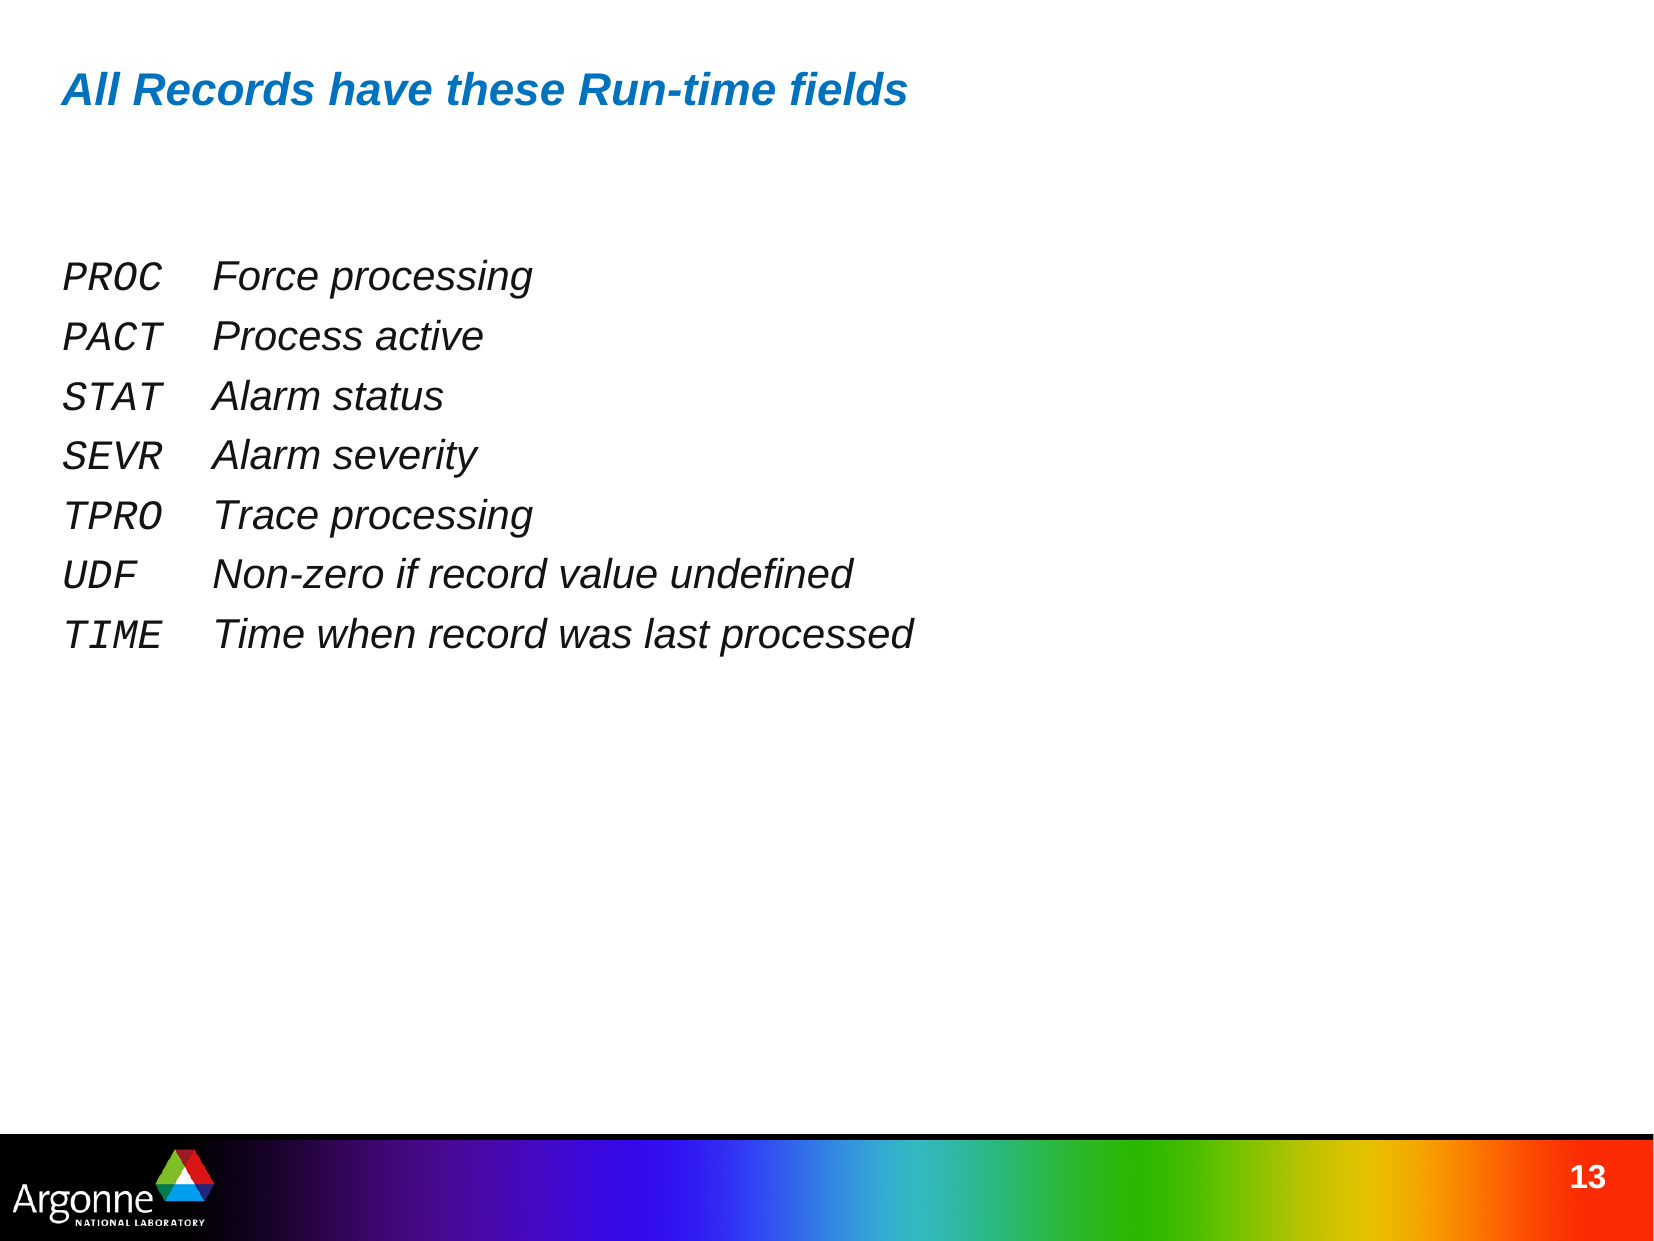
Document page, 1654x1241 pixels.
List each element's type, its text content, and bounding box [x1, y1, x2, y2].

picture [0, 1134, 1654, 1241]
list PROC Force processing PACT Process active STAT Alarm status SEVR Alarm severity TPRO Trace processing UDF Non-zero if record value undefined TIME Time when record was last processed [62, 253, 1498, 799]
title All Records have these Run-time fields [61, 56, 1500, 126]
